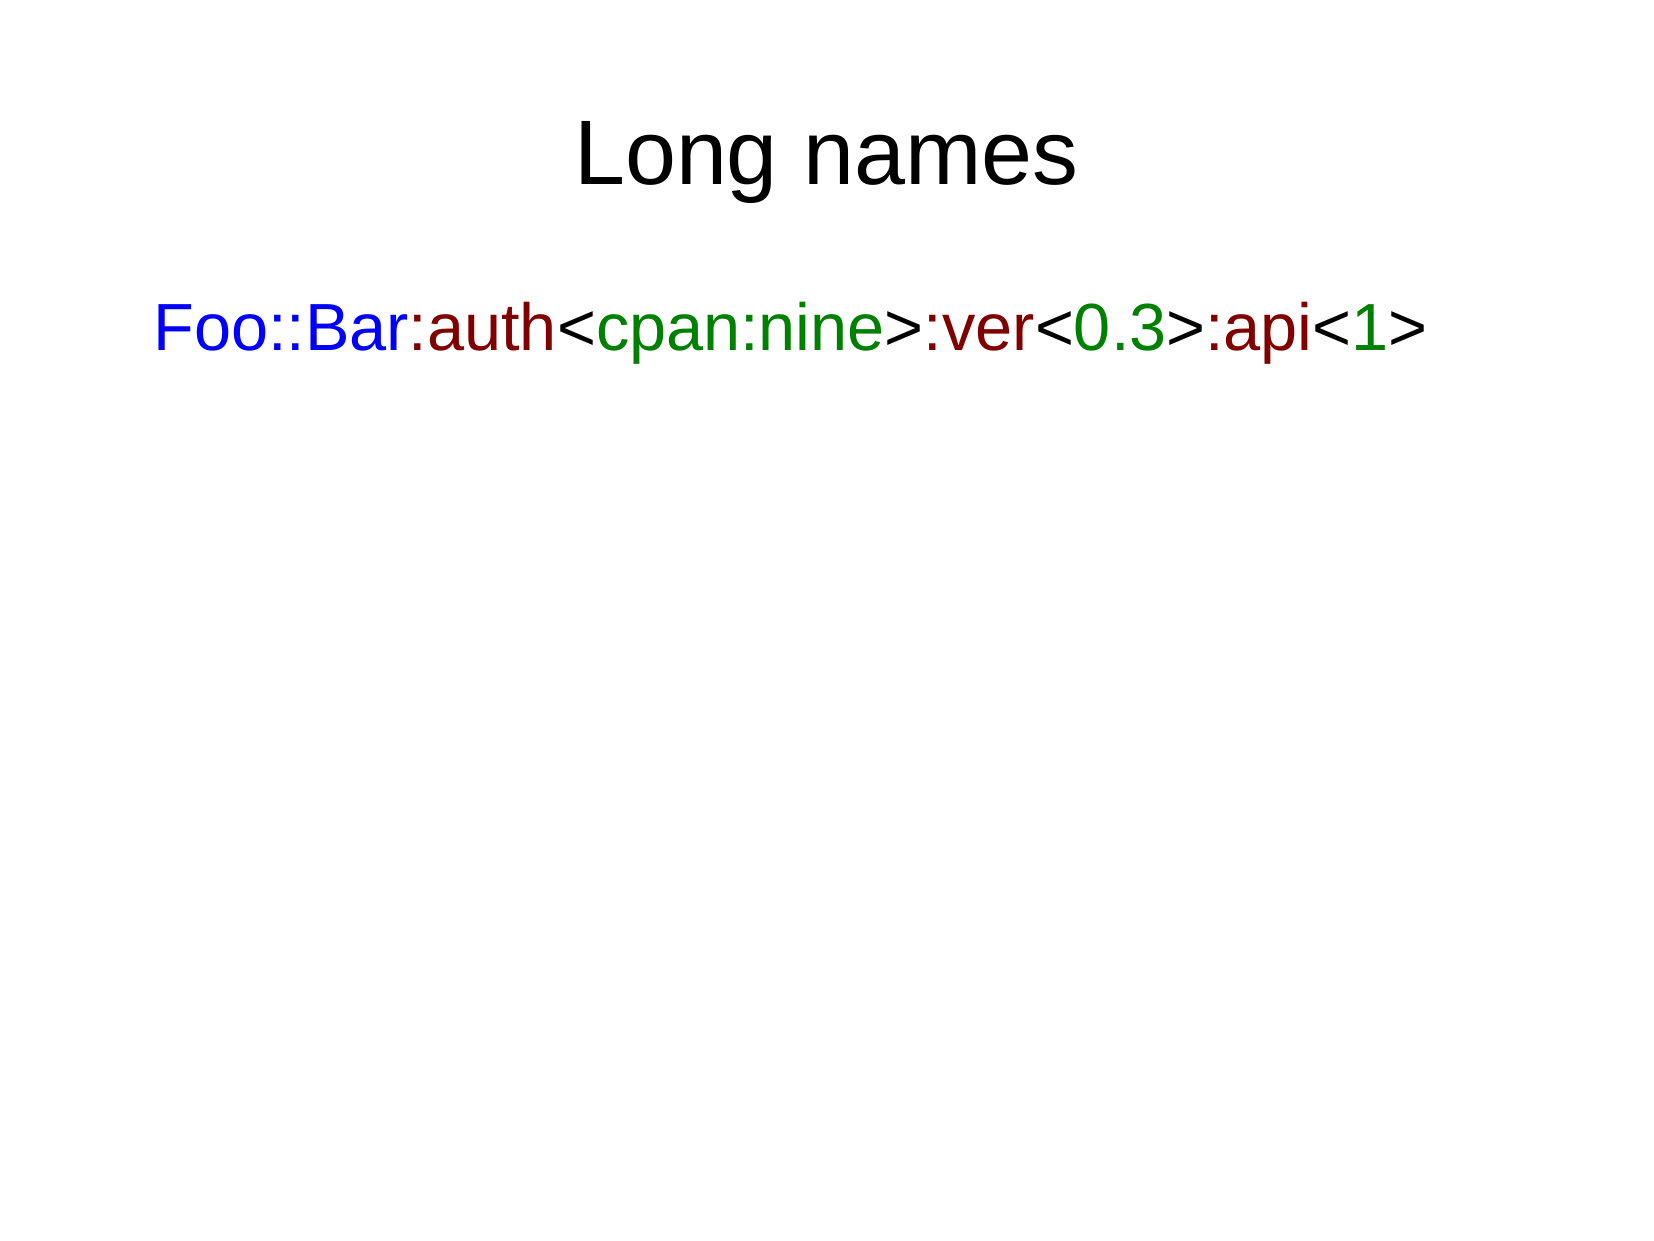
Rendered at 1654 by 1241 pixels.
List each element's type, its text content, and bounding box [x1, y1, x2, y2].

list Foo::Bar:auth<cpan:nine>:ver<0.3>:api<1> [82, 290, 1571, 1010]
title Long names [82, 49, 1571, 257]
